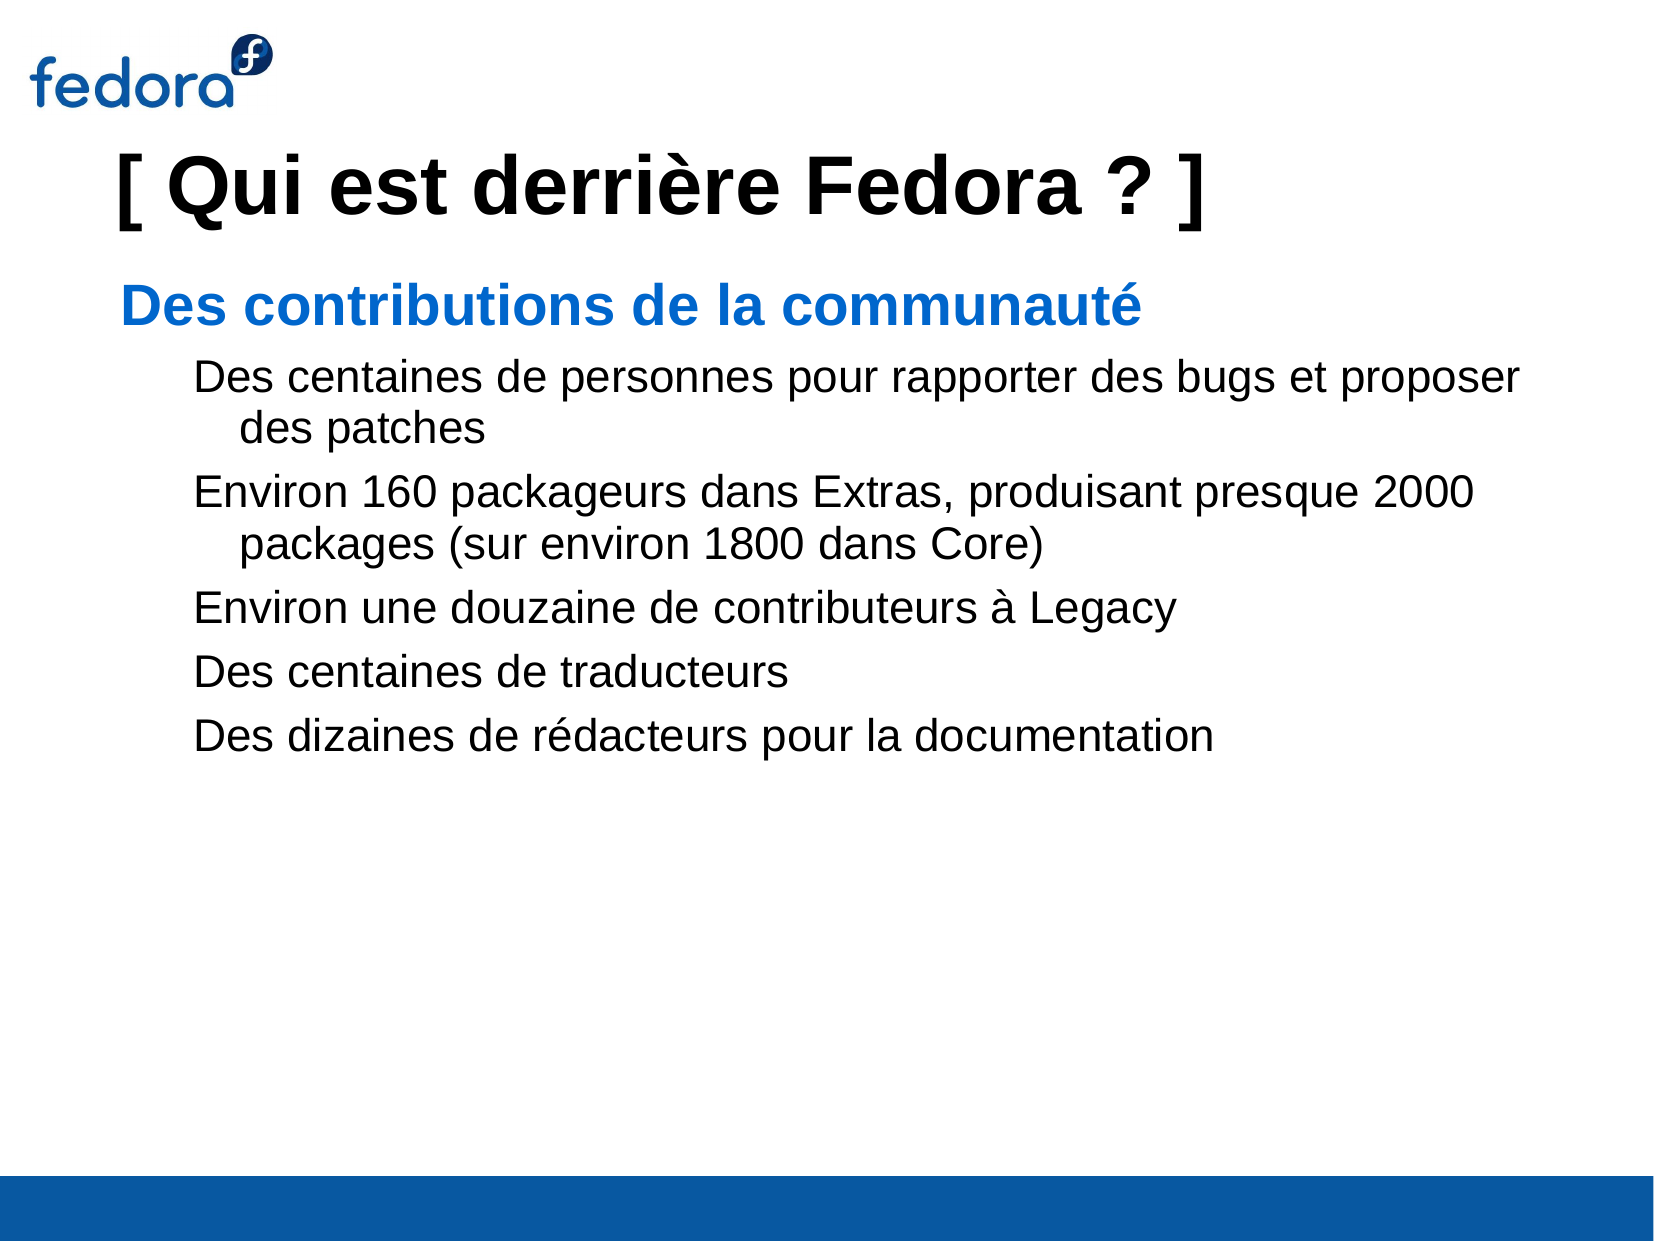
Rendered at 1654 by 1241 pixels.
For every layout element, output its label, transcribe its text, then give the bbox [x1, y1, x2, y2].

picture [22, 27, 277, 115]
list Des contributions de la communauté Des centaines de personnes pour rapporter des bugs et proposer des patches Environ 160 packageurs dans Extras, produisant presque 2000 packages (sur environ 1800 dans Core) Environ une douzaine de contributeurs à Legacy Des centaines de traducteurs Des dizaines de rédacteurs pour la documentation [118, 272, 1523, 1141]
picture [0, 1176, 1654, 1241]
title [ Qui est derrière Fedora ? ] [115, 122, 1521, 249]
